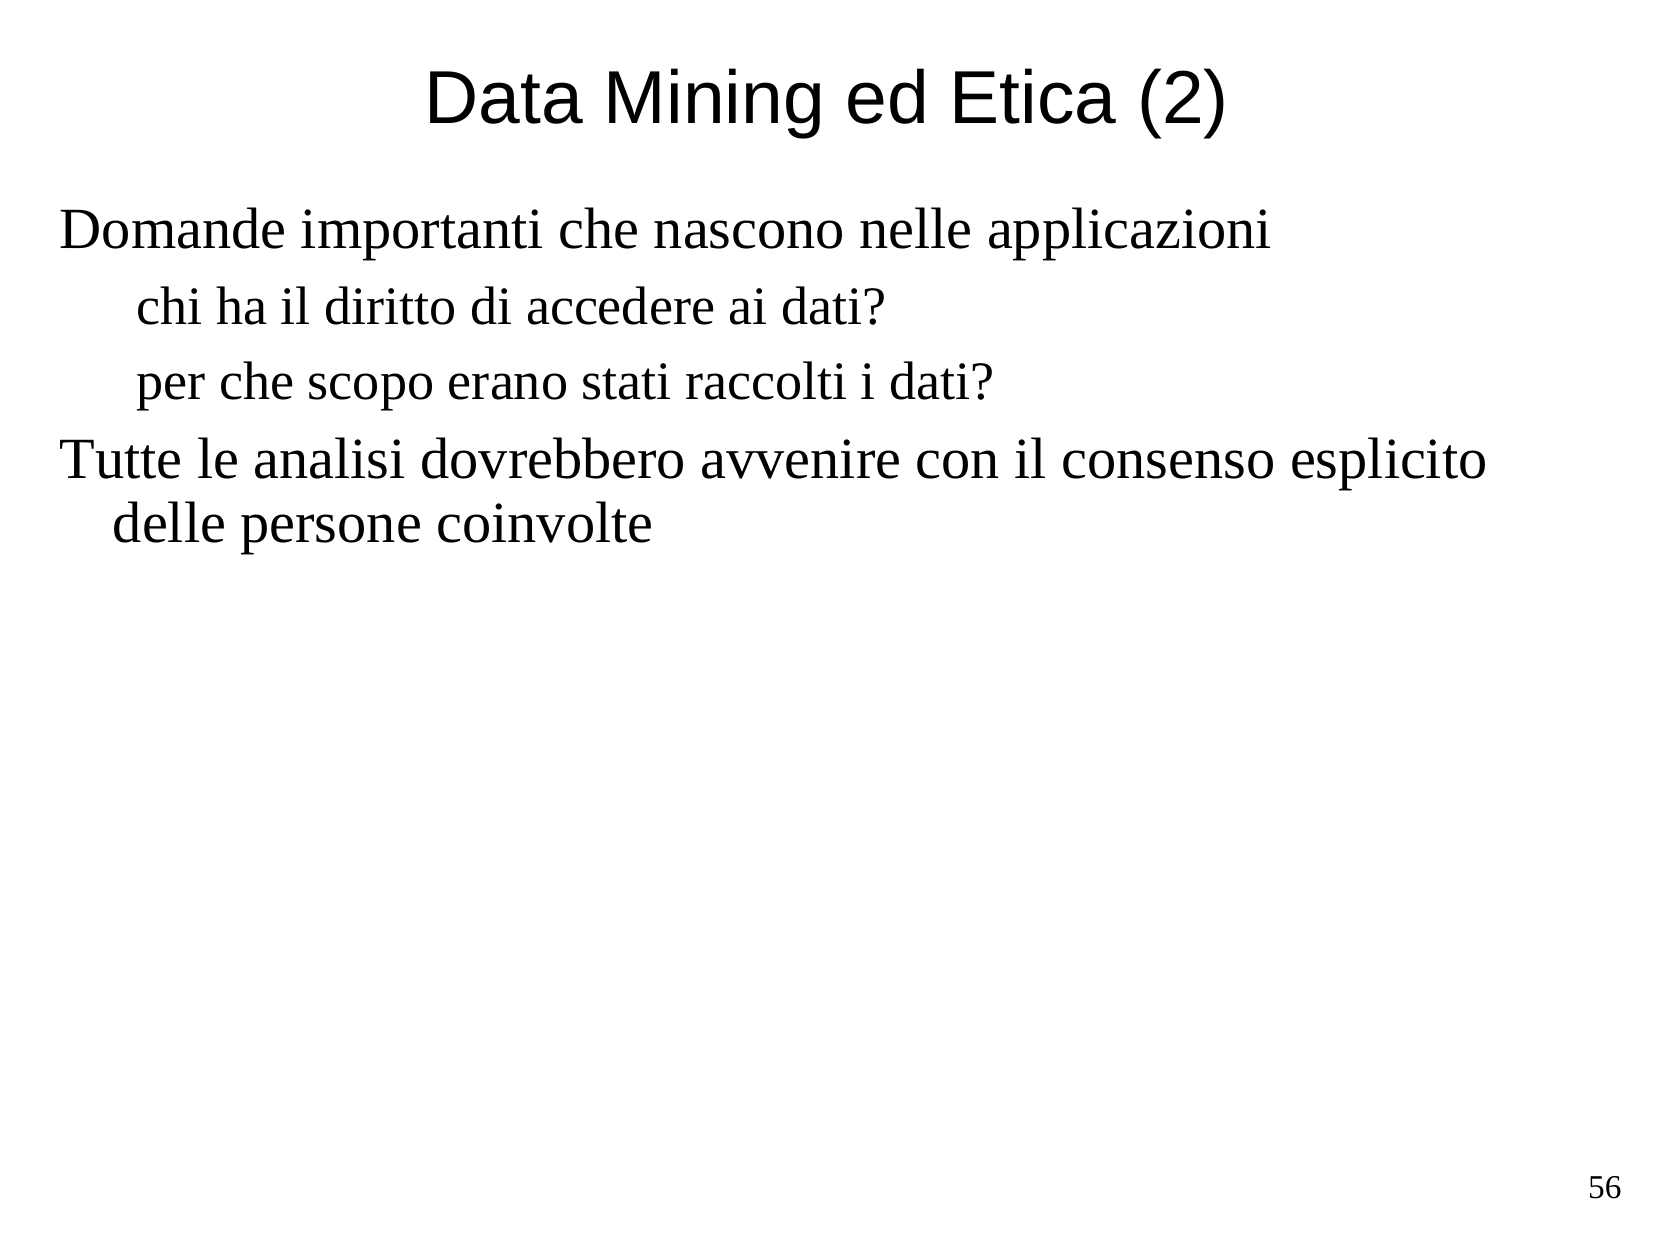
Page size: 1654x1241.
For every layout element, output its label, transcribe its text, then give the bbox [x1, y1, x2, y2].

list Domande importanti che nascono nelle applicazioni chi ha il diritto di accedere ai dati? per che scopo erano stati raccolti i dati? Tutte le analisi dovrebbero avvenire con il consenso esplicito delle persone coinvolte [42, 196, 1612, 1187]
title Data Mining ed Etica (2) [37, 30, 1617, 166]
